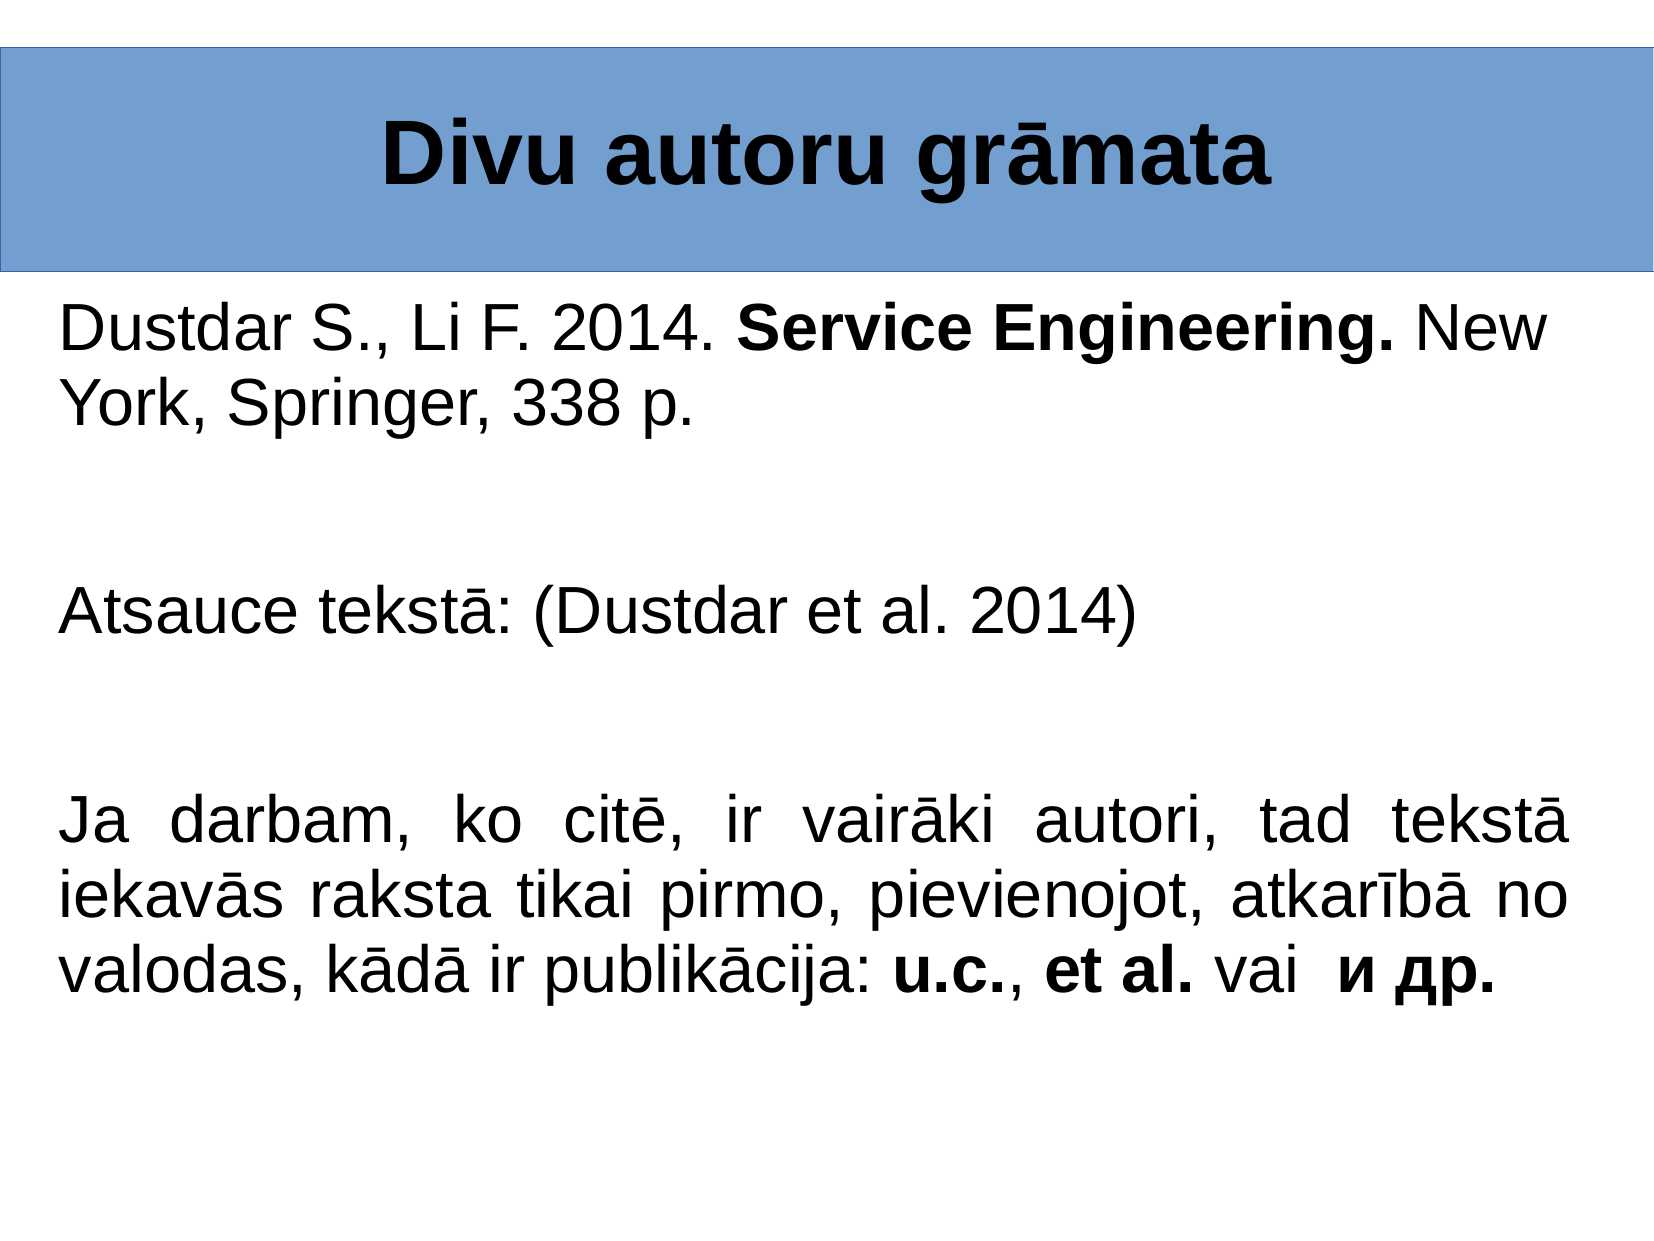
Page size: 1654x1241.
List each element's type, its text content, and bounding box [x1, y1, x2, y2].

title Divu autoru grāmata [82, 49, 1571, 257]
text_box [0, 47, 1654, 272]
list Dustdar S., Li F. 2014. Service Engineering. New York, Springer, 338 p. Atsauce tekstā: (Dustdar et al. 2014) Ja darbam, ko citē, ir vairāki autori, tad tekstā iekavās raksta tikai pirmo, pievienojot, atkarībā no valodas, kādā ir publikācija: u.c., et al. vai и др. [59, 290, 1572, 1134]
